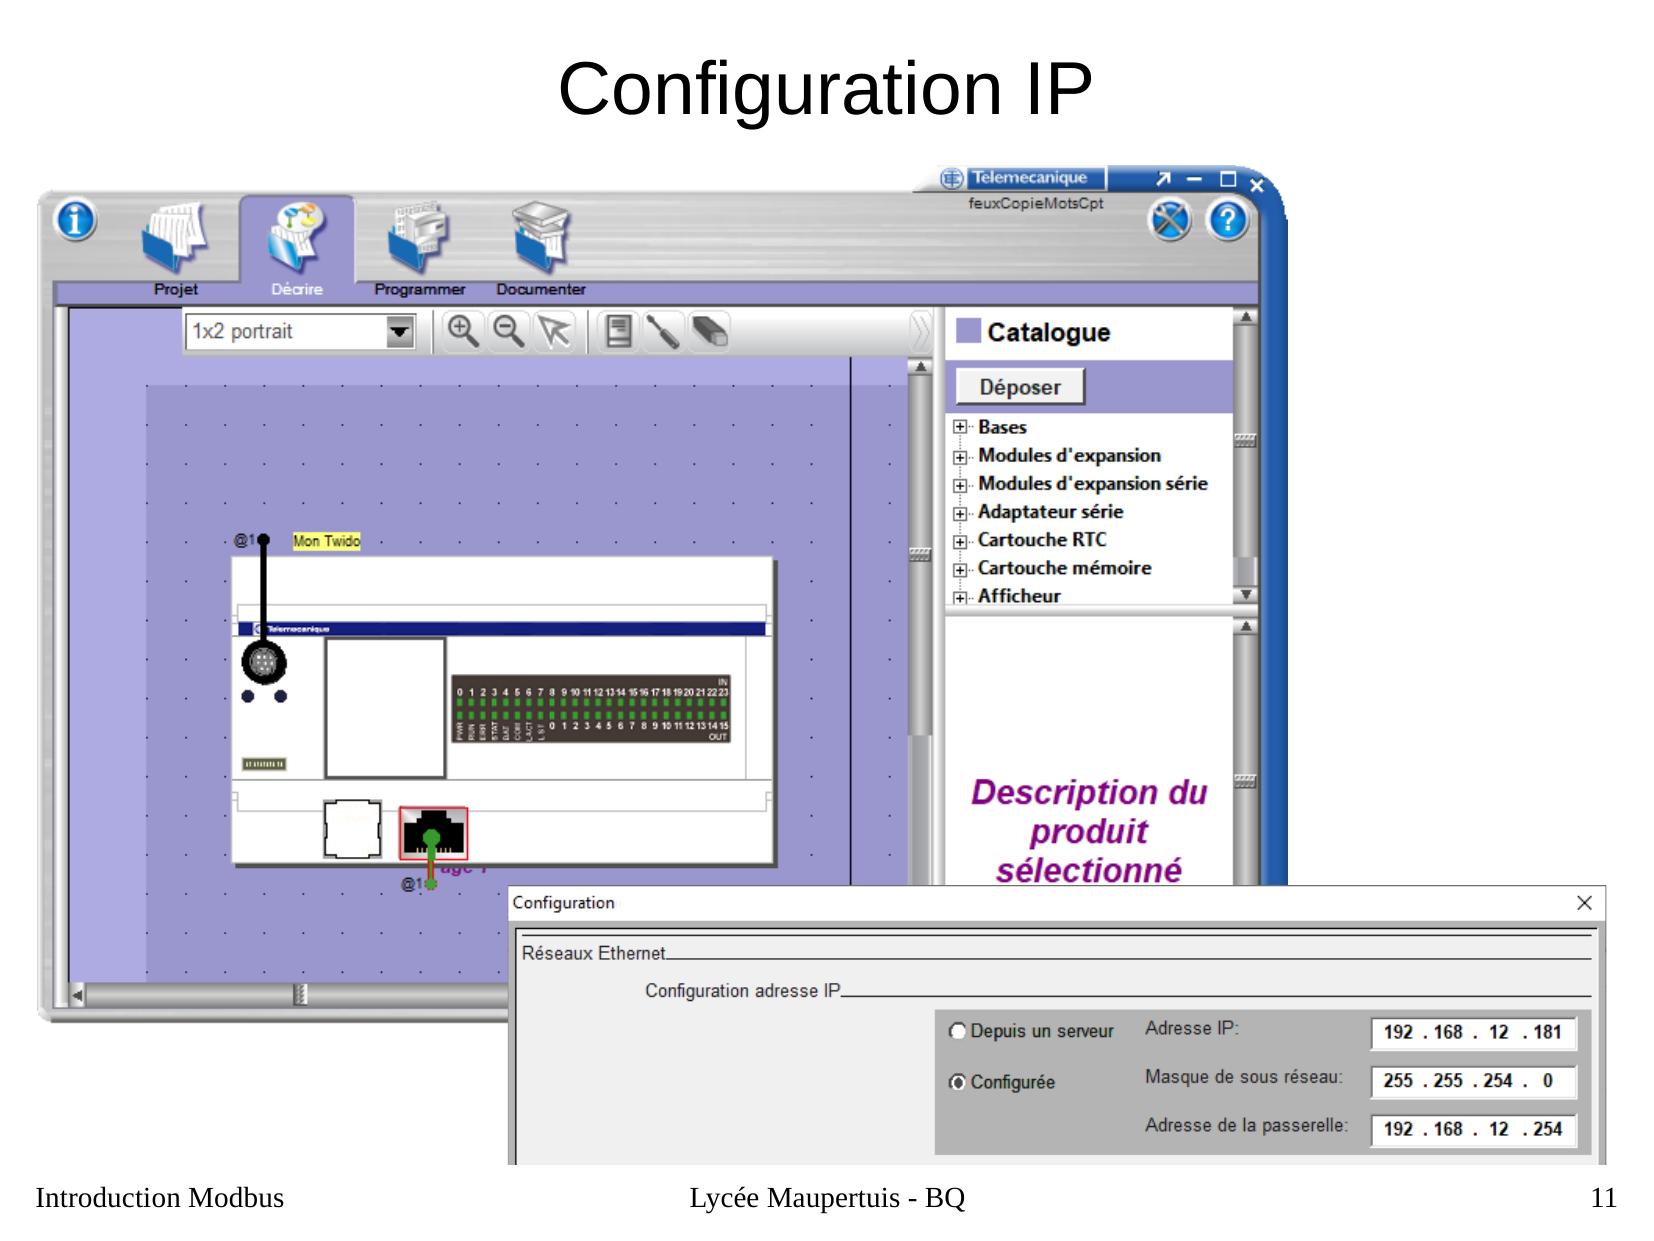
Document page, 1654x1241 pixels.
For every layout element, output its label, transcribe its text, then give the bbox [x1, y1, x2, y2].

title Configuration IP [35, 35, 1619, 142]
picture [37, 165, 1607, 1165]
